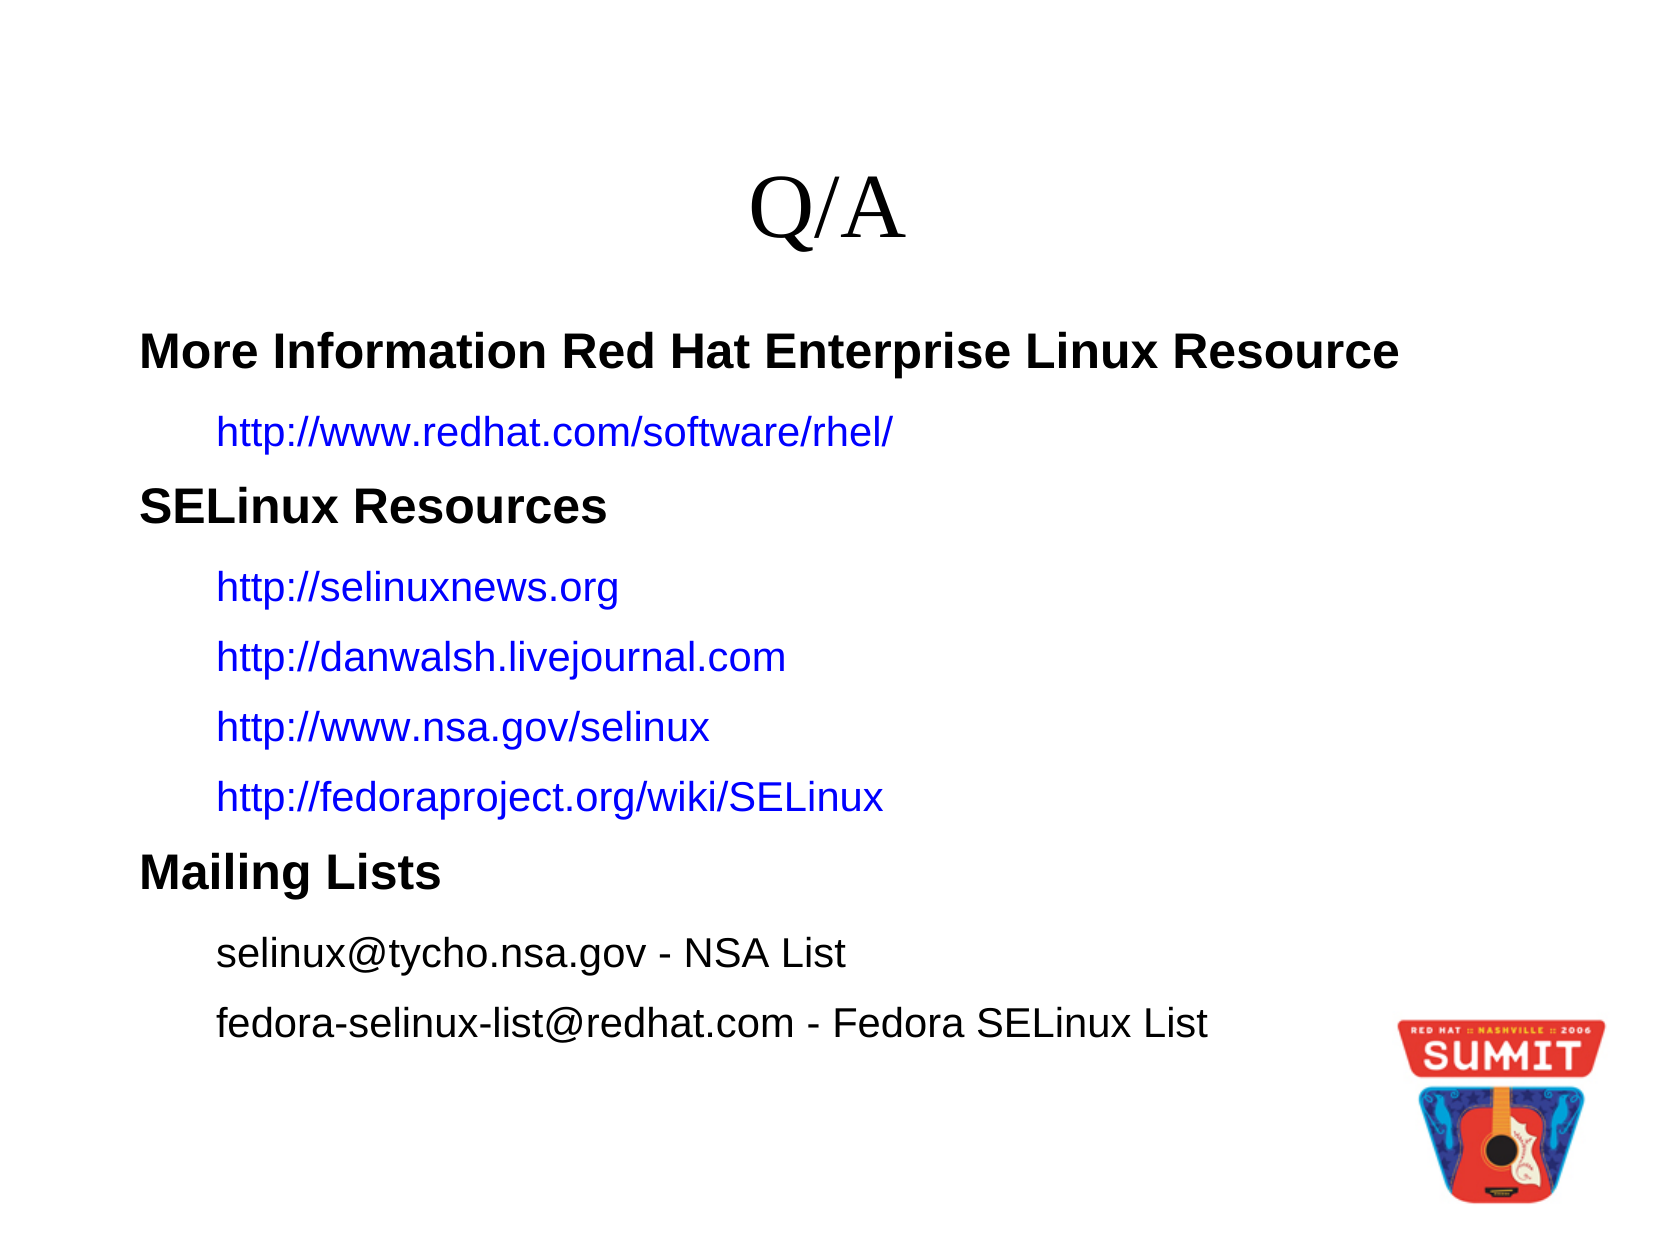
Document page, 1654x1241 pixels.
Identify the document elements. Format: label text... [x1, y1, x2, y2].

title Q/A [121, 142, 1534, 270]
list More Information Red Hat Enterprise Linux Resource http://www.redhat.com/software/rhel/ SELinux Resources http://selinuxnews.org http://danwalsh.livejournal.com http://www.nsa.gov/selinux http://fedoraproject.org/wiki/SELinux Mailing Lists selinux@tycho.nsa.gov - NSA List fedora-selinux-list@redhat.com - Fedora SELinux List [121, 322, 1534, 1241]
picture [1534, 1011, 1611, 1211]
